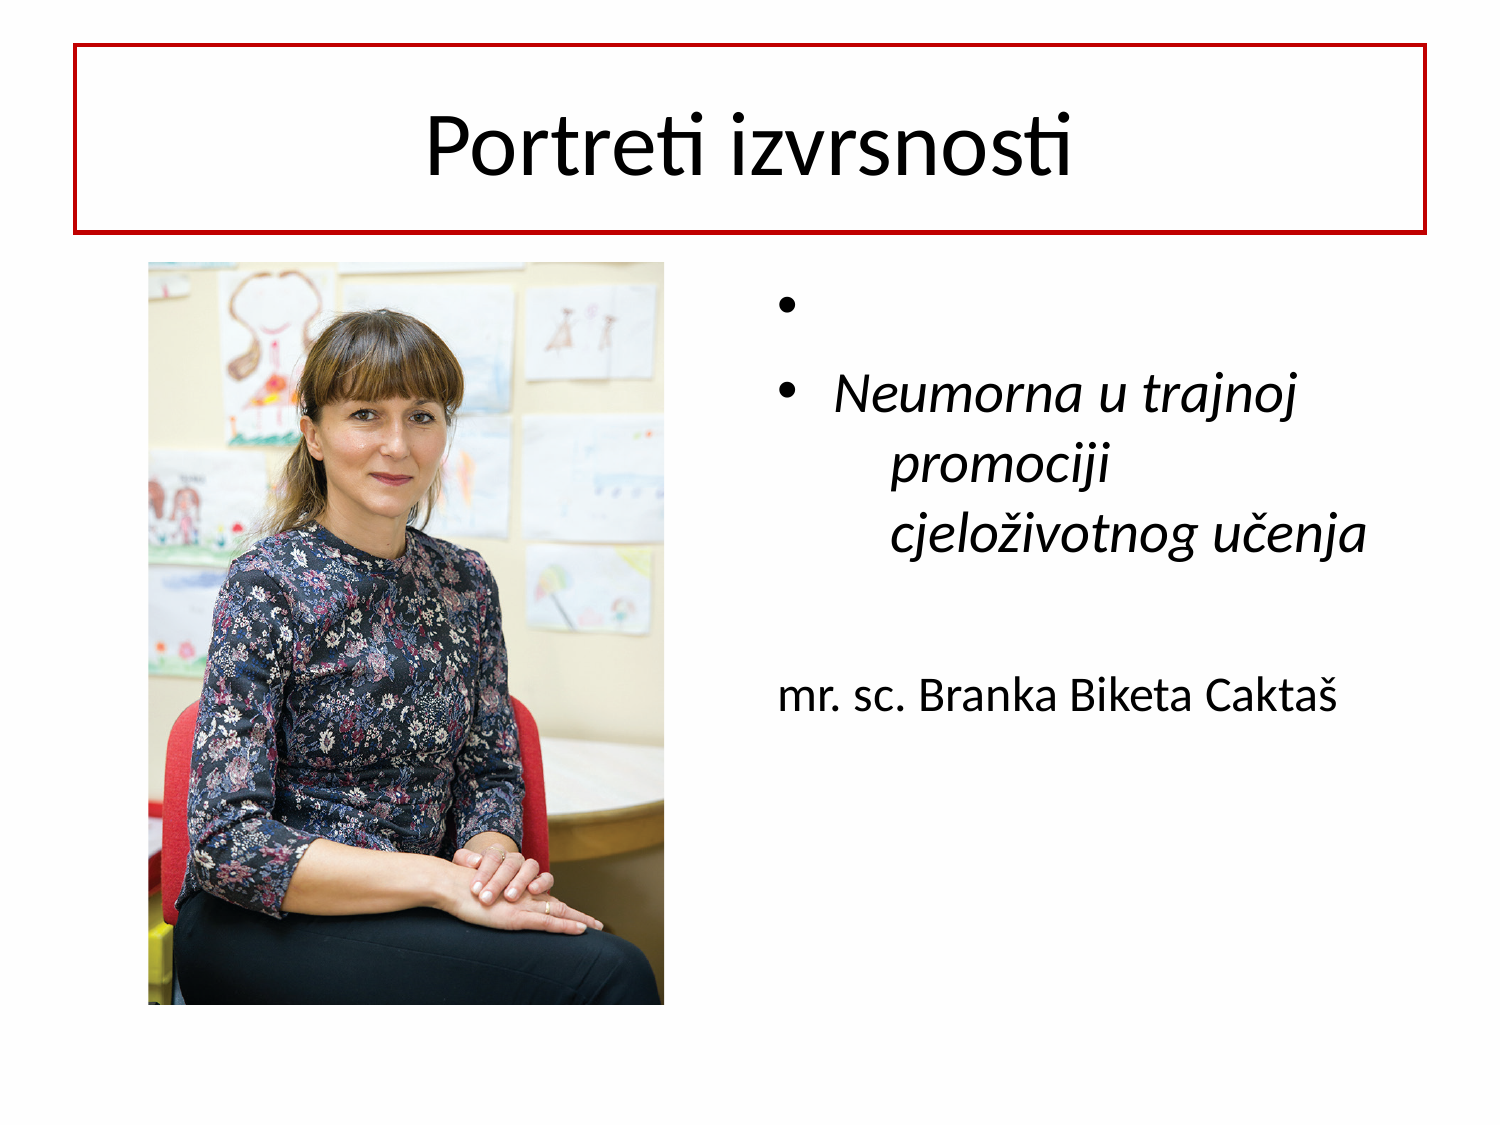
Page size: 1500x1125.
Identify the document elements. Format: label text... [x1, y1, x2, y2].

picture [148, 262, 665, 1005]
list Neumorna u trajnoj promociji cjeloživotnog učenja mr. sc. Branka Biketa Caktaš [762, 262, 1426, 1005]
title Portreti izvrsnosti [75, 45, 1426, 233]
